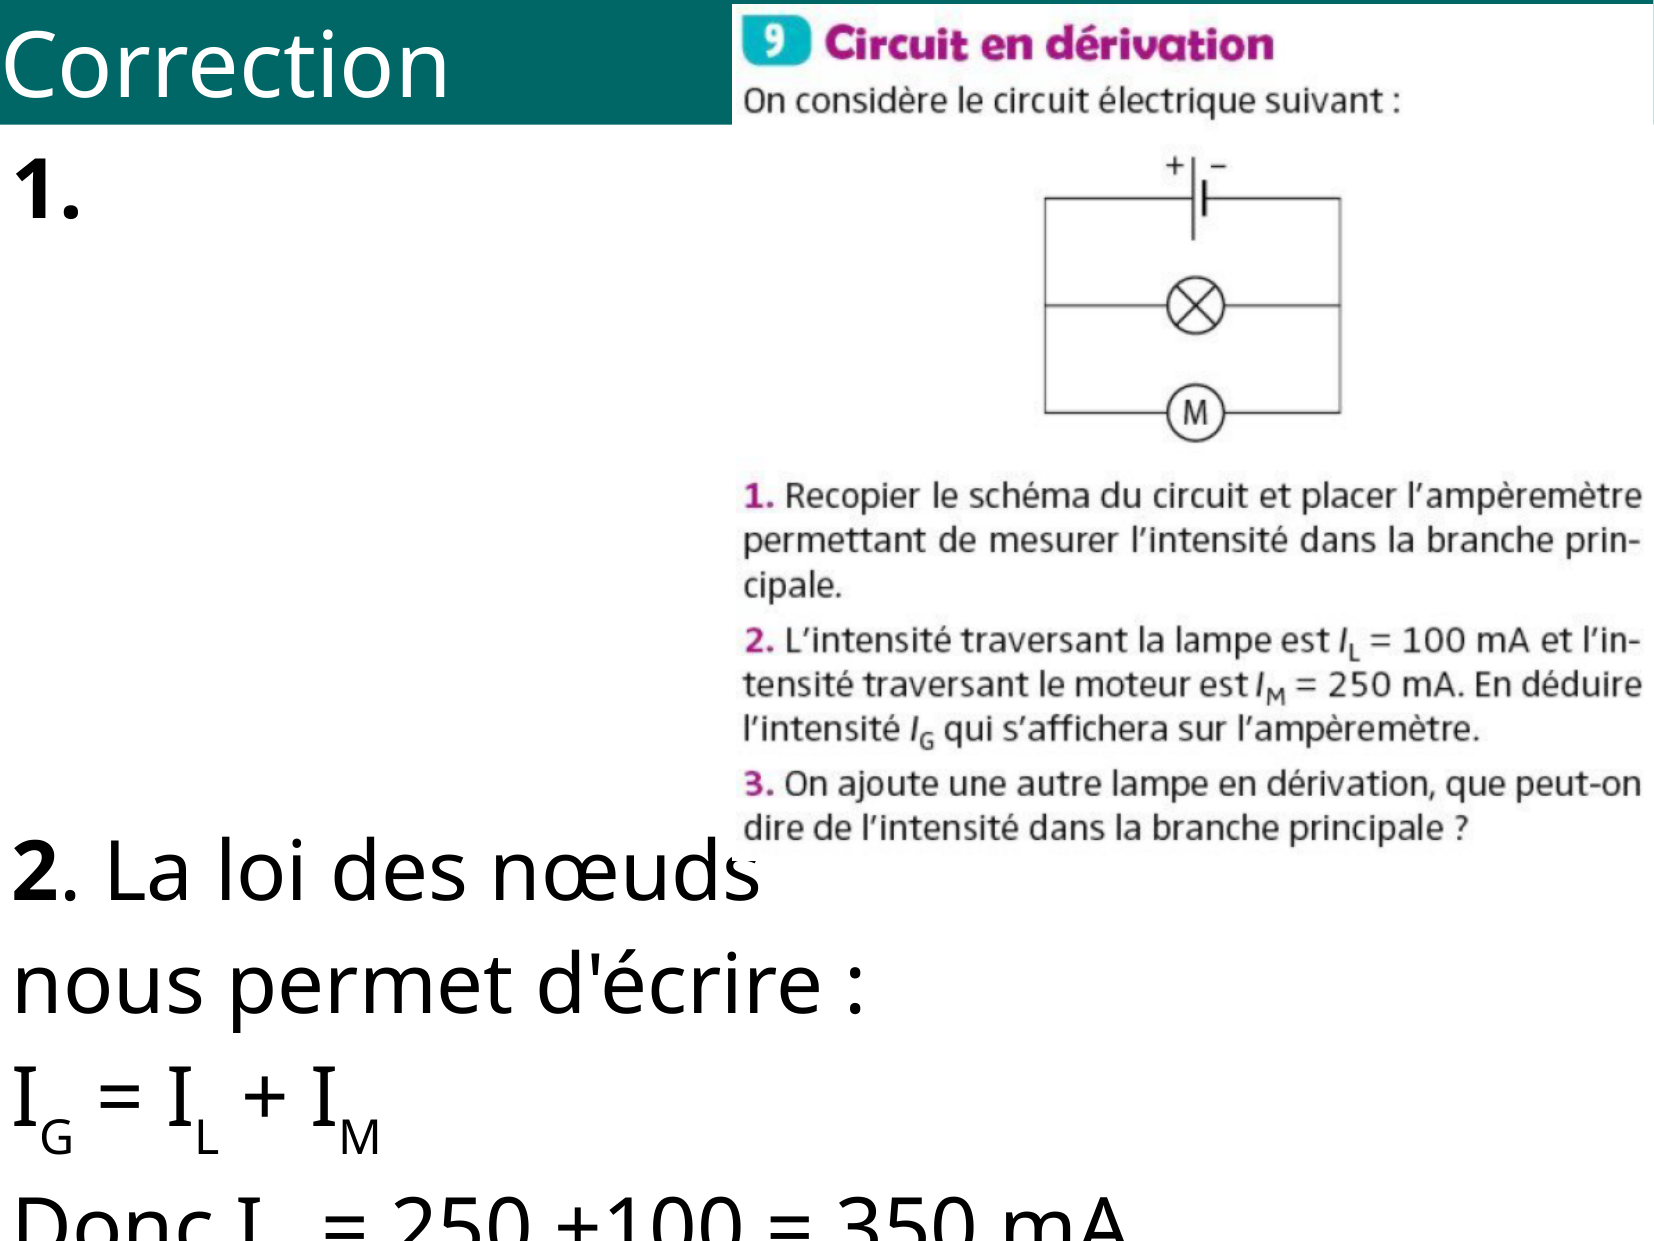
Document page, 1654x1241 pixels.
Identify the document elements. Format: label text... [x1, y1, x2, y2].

picture [732, 4, 1654, 861]
title Correction [0, 4, 732, 120]
subtitle 1. 2. La loi des nœuds nous permet d'écrire : IG = IL + IM Donc IG = 250 +100 = 350 mA. [11, 129, 1642, 1229]
